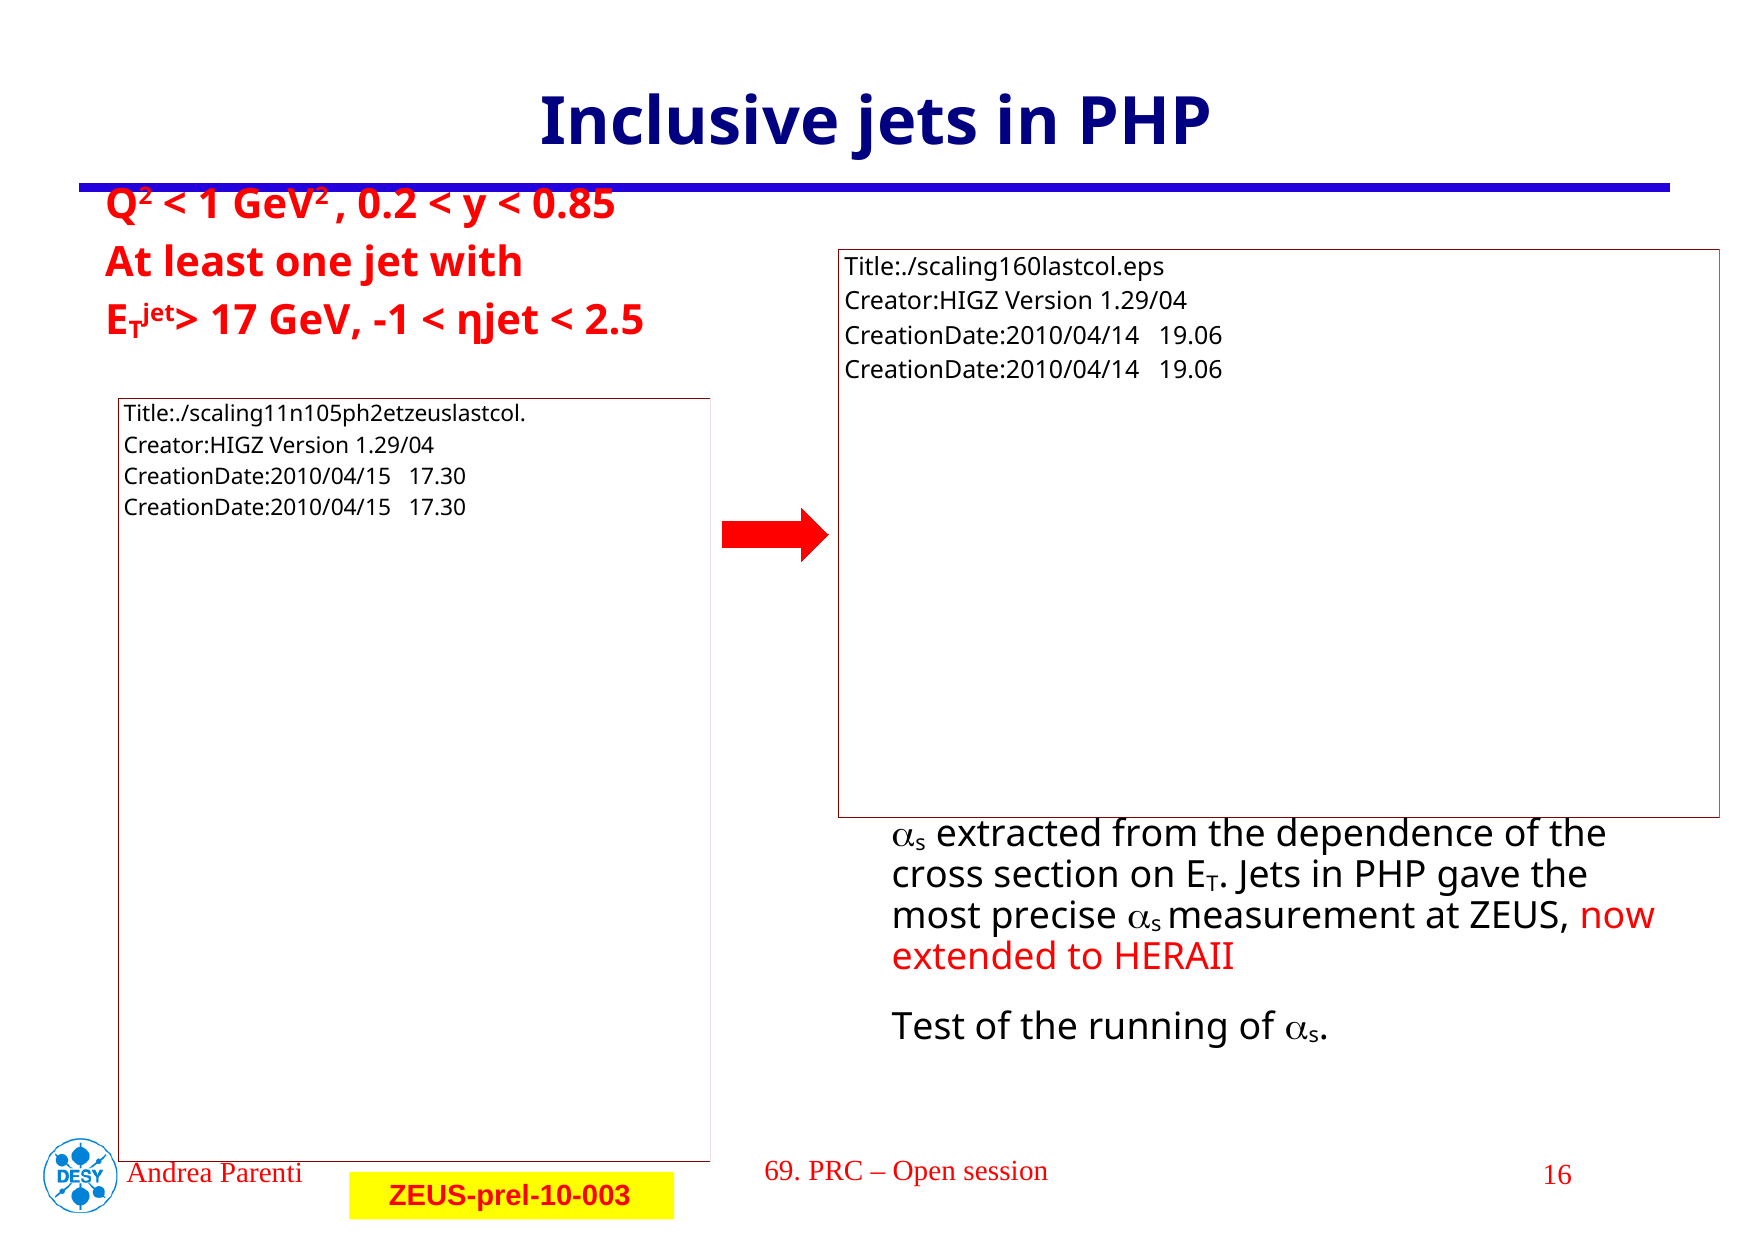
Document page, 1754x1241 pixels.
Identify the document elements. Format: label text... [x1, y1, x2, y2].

text_box [722, 508, 829, 562]
picture [836, 247, 1720, 818]
text_box as extracted from the dependence of the cross section on ET. Jets in PHP gave the most precise as measurement at ZEUS, now extended to HERAII Test of the running of as. [891, 814, 1675, 1149]
title Inclusive jets in PHP [87, 49, 1666, 188]
list Q2 < 1 GeV2 , 0.2 < y < 0.85 At least one jet with ETjet> 17 GeV, -1 < ηjet < 2.5 [87, 195, 1666, 1015]
text_box ZEUS-prel-10-003 [349, 1171, 675, 1220]
picture [42, 396, 711, 1213]
